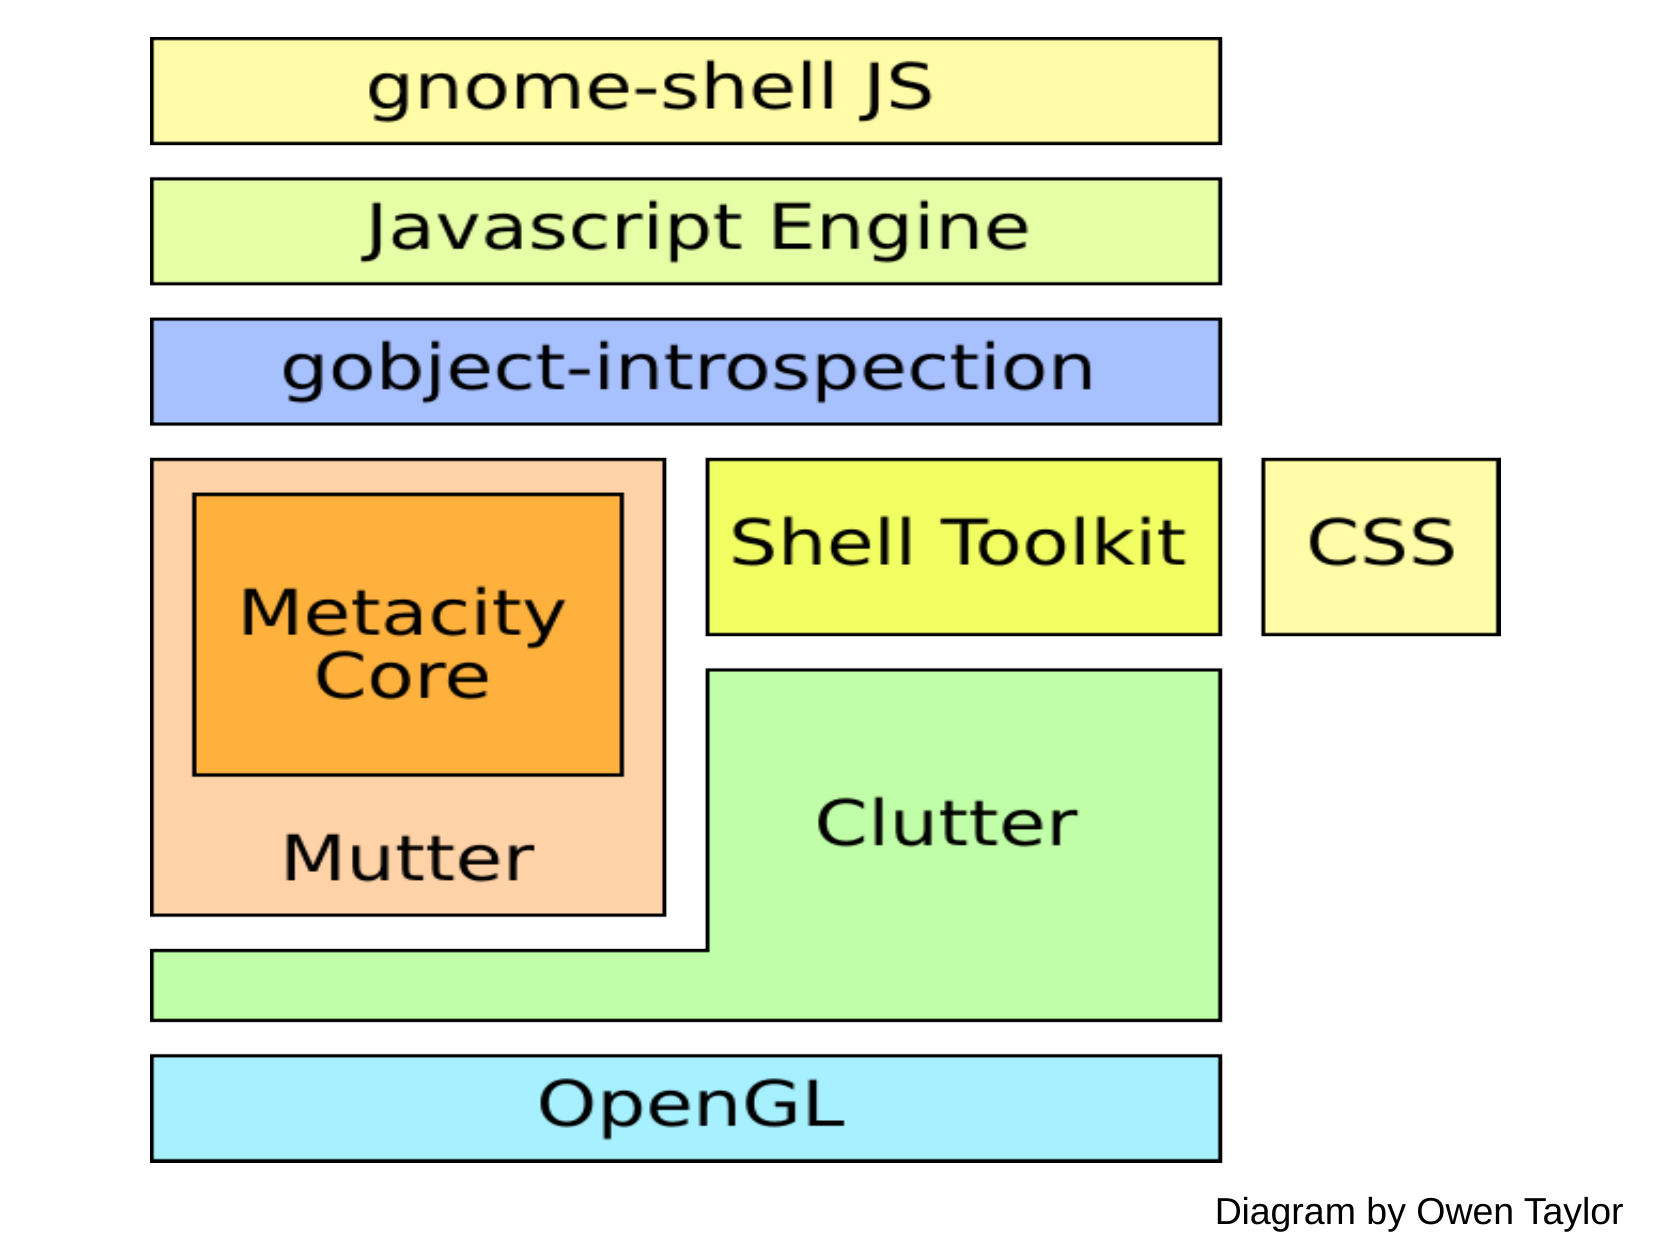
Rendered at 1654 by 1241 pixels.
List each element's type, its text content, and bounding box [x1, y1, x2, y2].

picture [150, 37, 1501, 1163]
text_box Diagram by Owen Taylor [1200, 1183, 1651, 1241]
